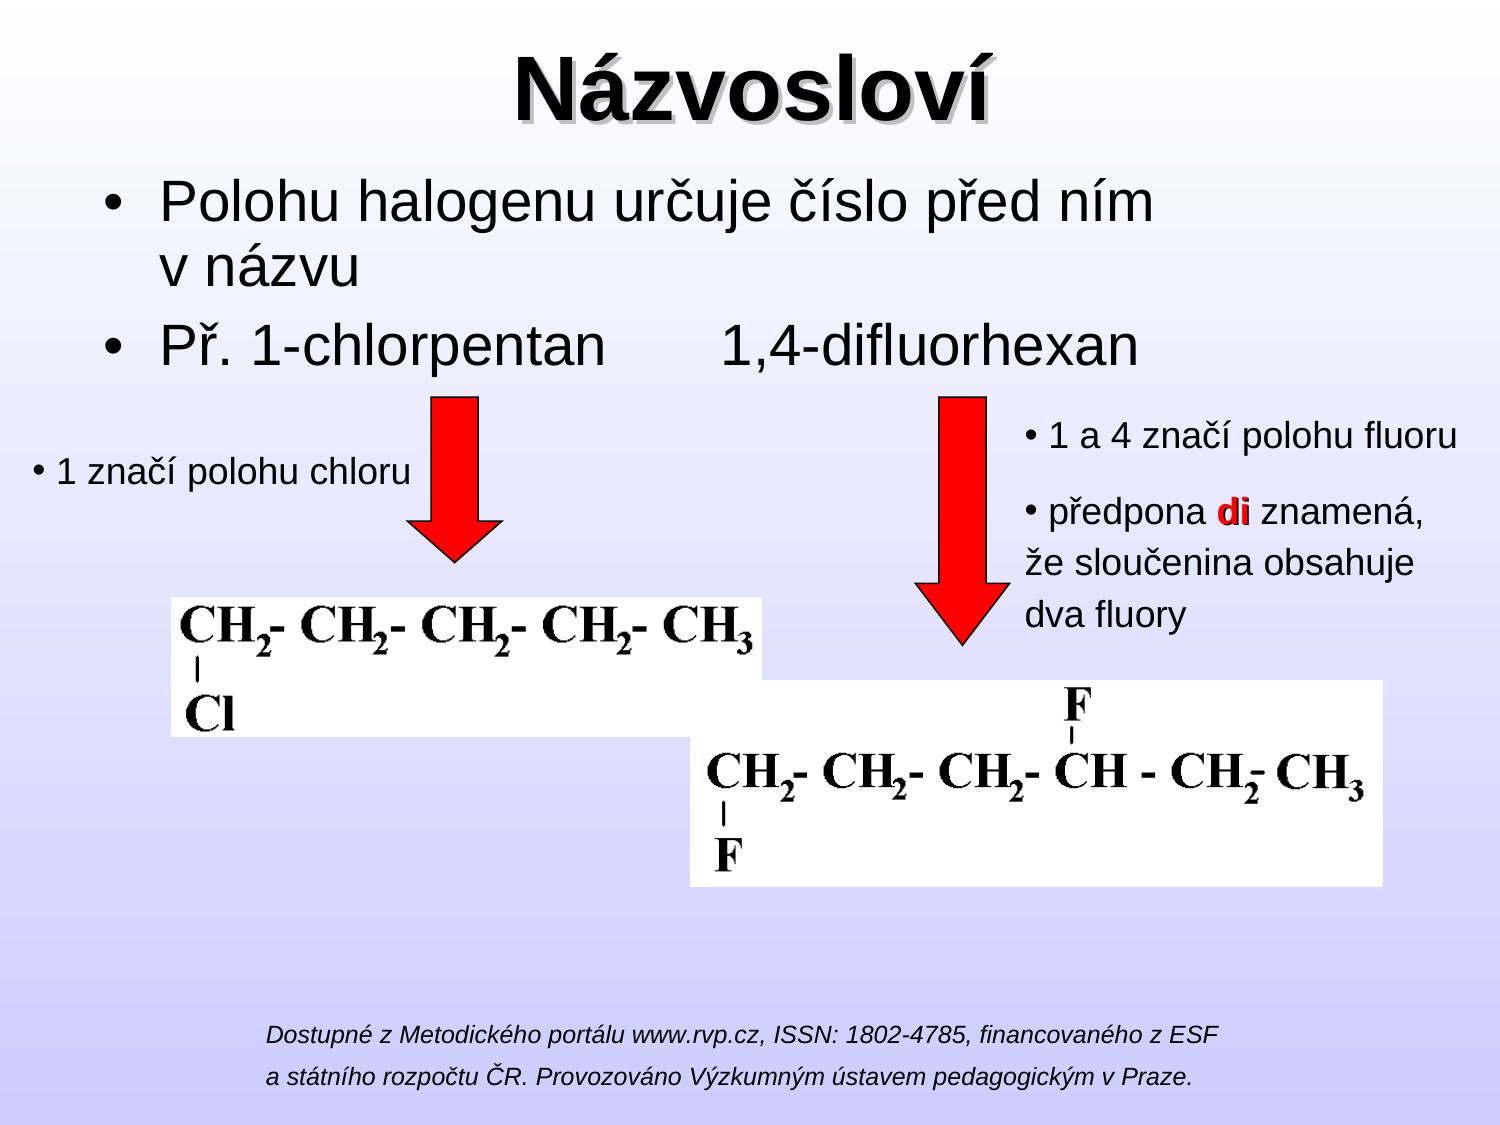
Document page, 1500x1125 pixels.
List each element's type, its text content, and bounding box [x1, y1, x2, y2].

picture [171, 597, 1383, 887]
title Názvosloví [76, 19, 1427, 159]
list Polohu halogenu určuje číslo před ním v názvu Př. 1-chlorpentan 1,4-difluorhexan [88, 160, 1211, 421]
text_box 1 a 4 značí polohu fluoru předpona di znamená, že sloučenina obsahuje dva fluory [1009, 397, 1477, 643]
text_box Dostupné z Metodického portálu www.rvp.cz, ISSN: 1802-4785, financovaného z ESF a státního rozpočtu ČR. Provozováno Výzkumným ústavem pedagogickým v Praze. [251, 999, 1243, 1099]
text_box [915, 397, 1009, 646]
text_box [407, 397, 502, 563]
text_box 1 značí polohu chloru [17, 432, 432, 500]
